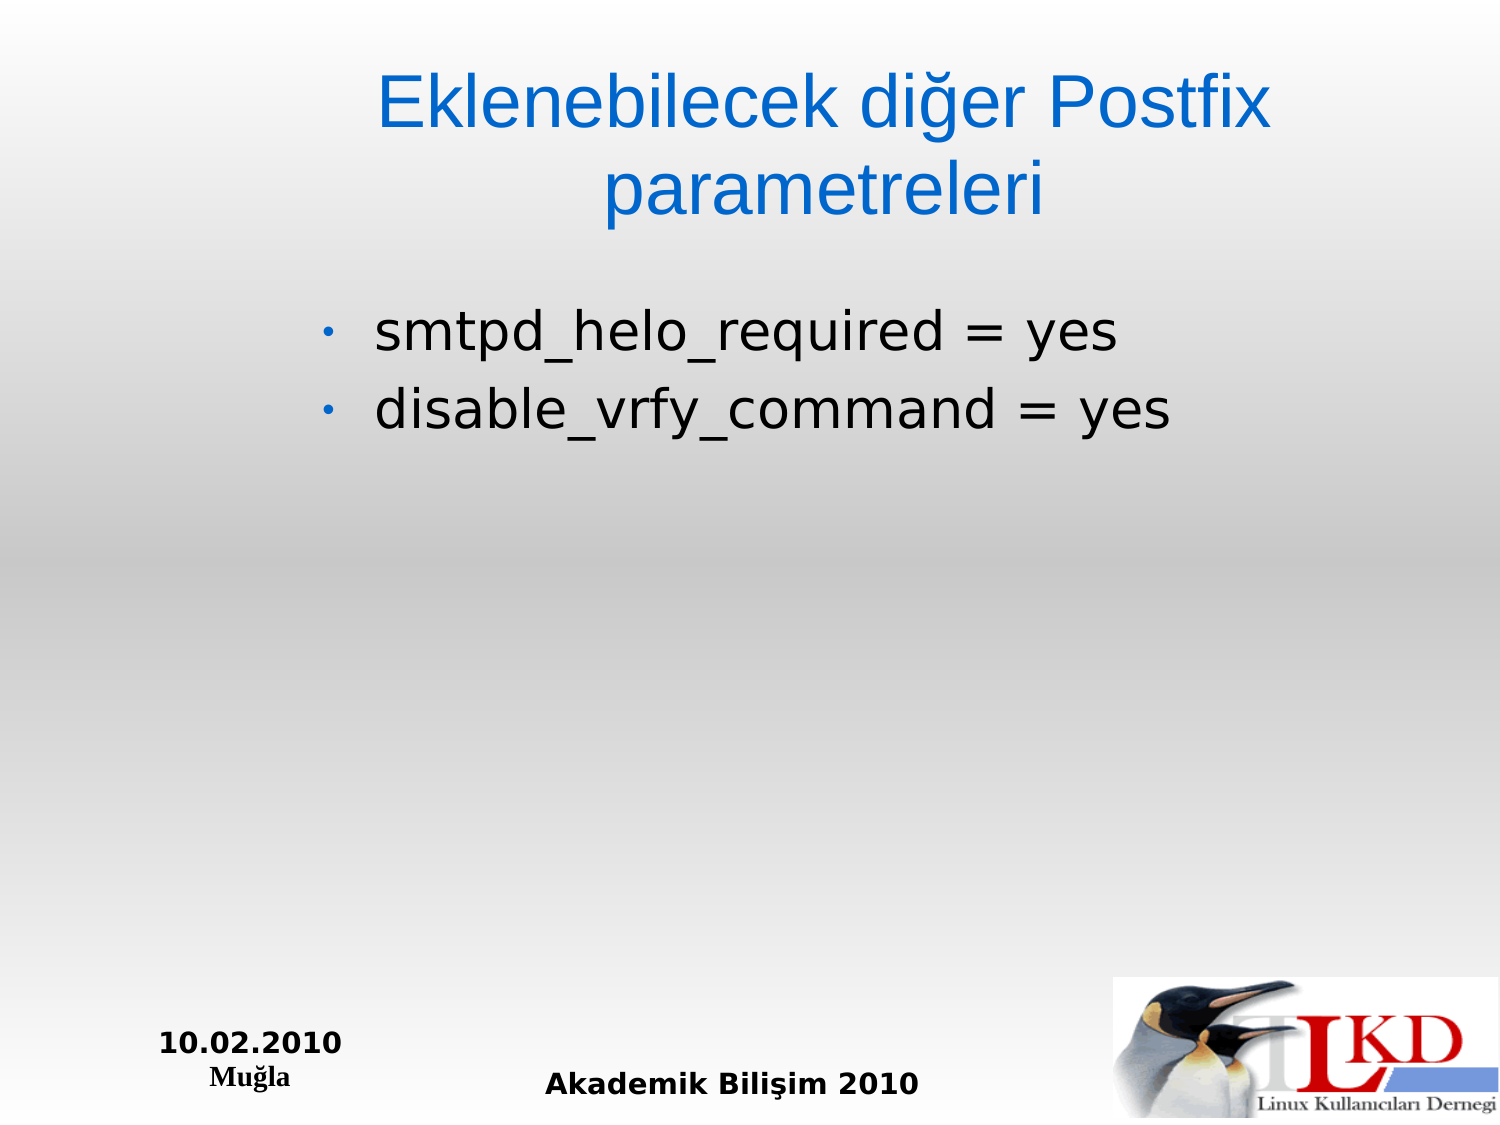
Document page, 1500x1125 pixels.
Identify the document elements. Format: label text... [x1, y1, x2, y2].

title Eklenebilecek diğer Postfix parametreleri [224, 49, 1425, 238]
picture [1113, 977, 1499, 1118]
list smtpd_helo_required = yes disable_vrfy_command = yes [224, 299, 1425, 975]
